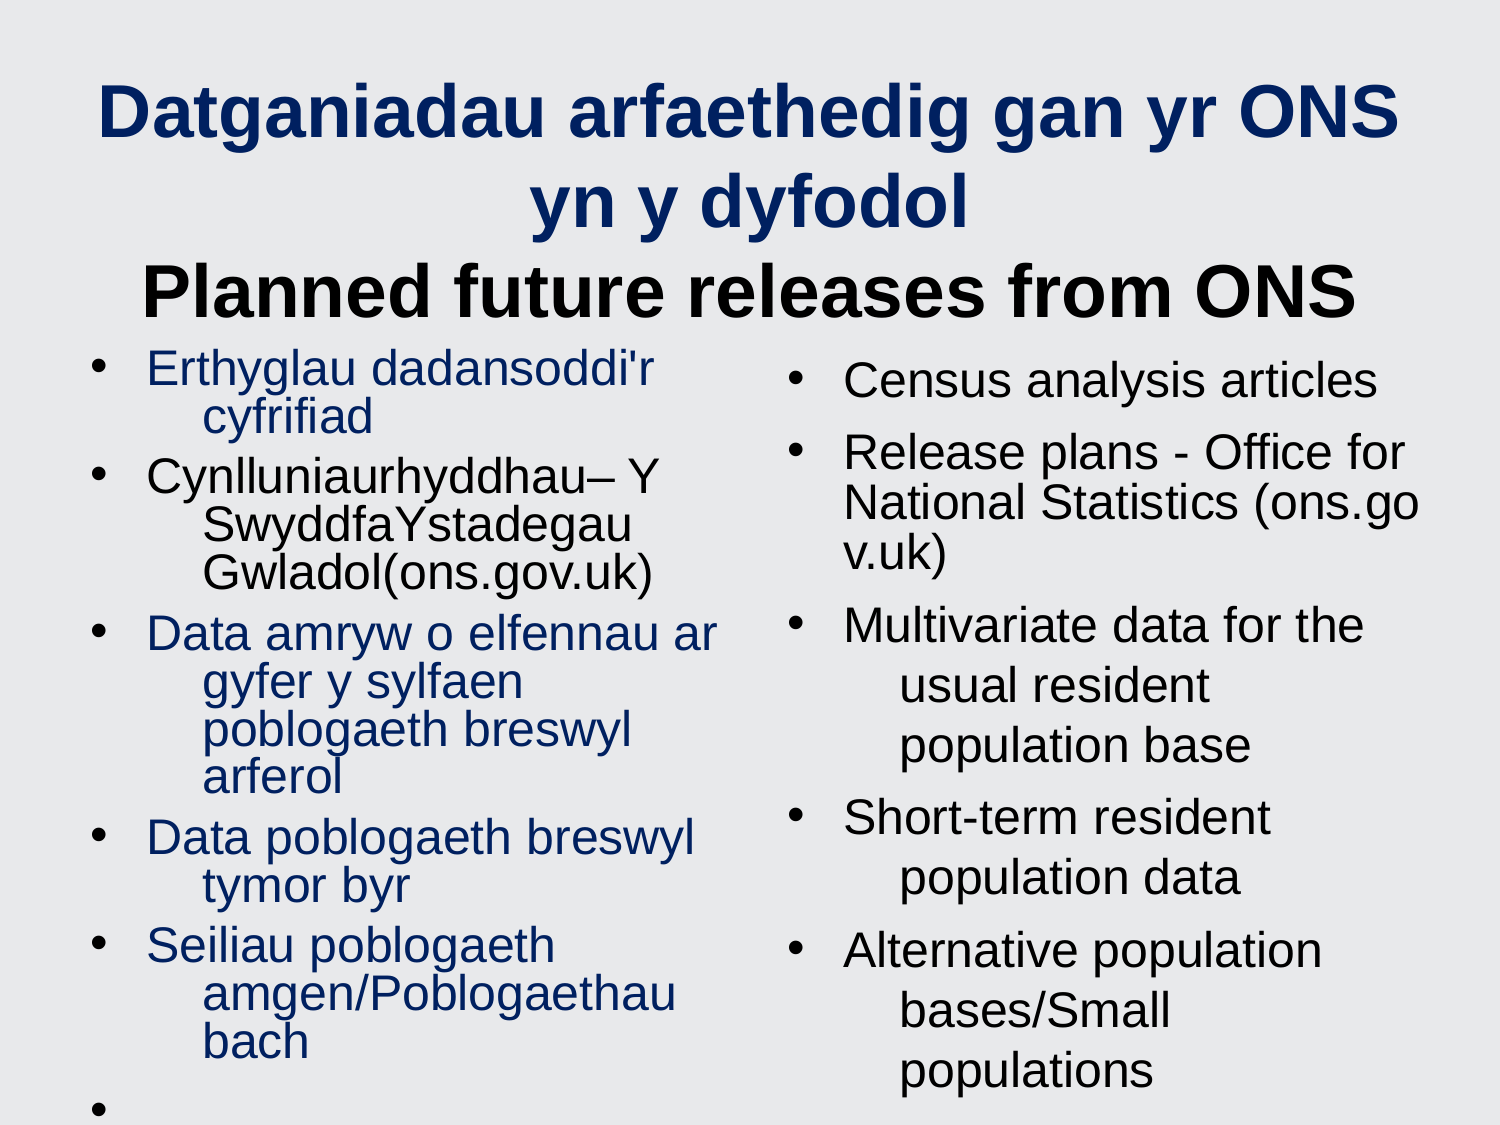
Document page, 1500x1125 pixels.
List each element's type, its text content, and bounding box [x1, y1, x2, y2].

text_box Erthyglau dadansoddi'r cyfrifiad Cynlluniau rhyddhau – Y Swyddfa Ystadegau Gwladol (ons.gov.uk) Data amryw o elfennau ar gyfer y sylfaen poblogaeth breswyl arferol Data poblogaeth breswyl tymor byr Seiliau poblogaeth amgen/Poblogaethau bach [75, 339, 751, 1083]
title Datganiadau arfaethedig gan yr ONS yn y dyfodol Planned future releases from ONS [58, 54, 1442, 243]
list Census analysis articles Release plans - Office for National Statistics (ons.gov.uk) Multivariate data for the usual resident population base Short-term resident population data Alternative population bases/Small populations [772, 339, 1448, 1083]
